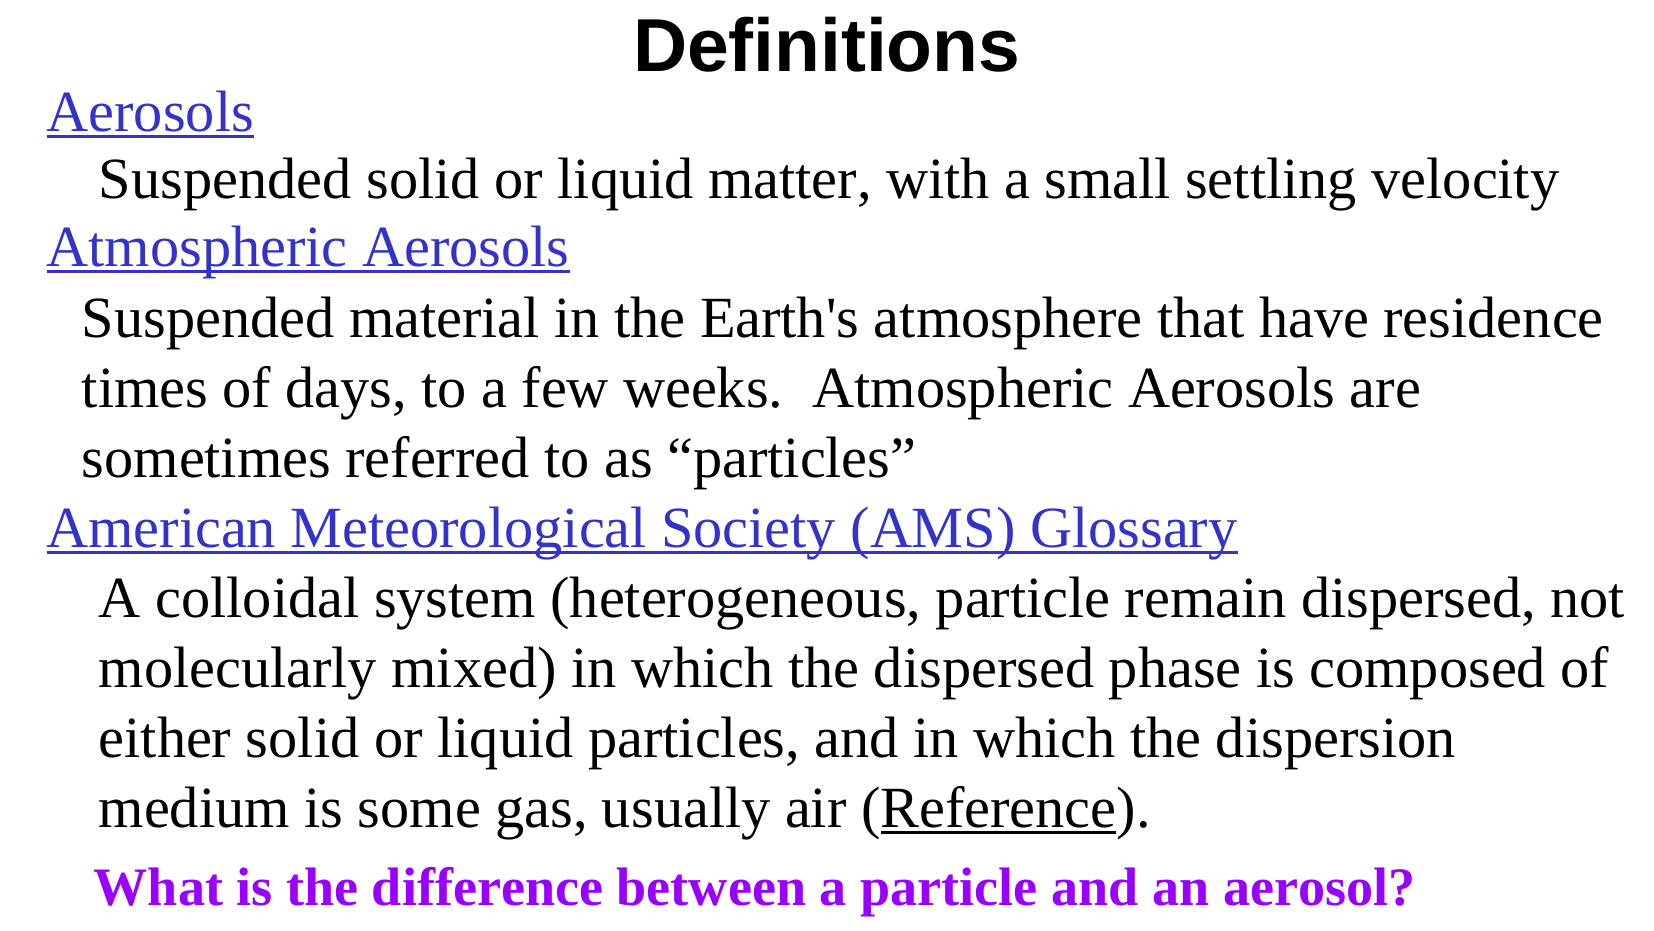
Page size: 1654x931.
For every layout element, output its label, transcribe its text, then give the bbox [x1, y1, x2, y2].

text_box Definitions [0, 2, 1654, 88]
text_box What is the difference between a particle and an aerosol? [27, 843, 1497, 925]
text_box Aerosols Suspended solid or liquid matter, with a small settling velocity Atmospheric Aerosols Suspended material in the Earth's atmosphere that have residence times of days, to a few weeks. Atmospheric Aerosols are sometimes referred to as “particles” American Meteorological Society (AMS) Glossary A colloidal system (heterogeneous, particle remain dispersed, not molecularly mixed) in which the dispersed phase is composed of either solid or liquid particles, and in which the dispersion medium is some gas, usually air (Reference). [29, 88, 1637, 840]
